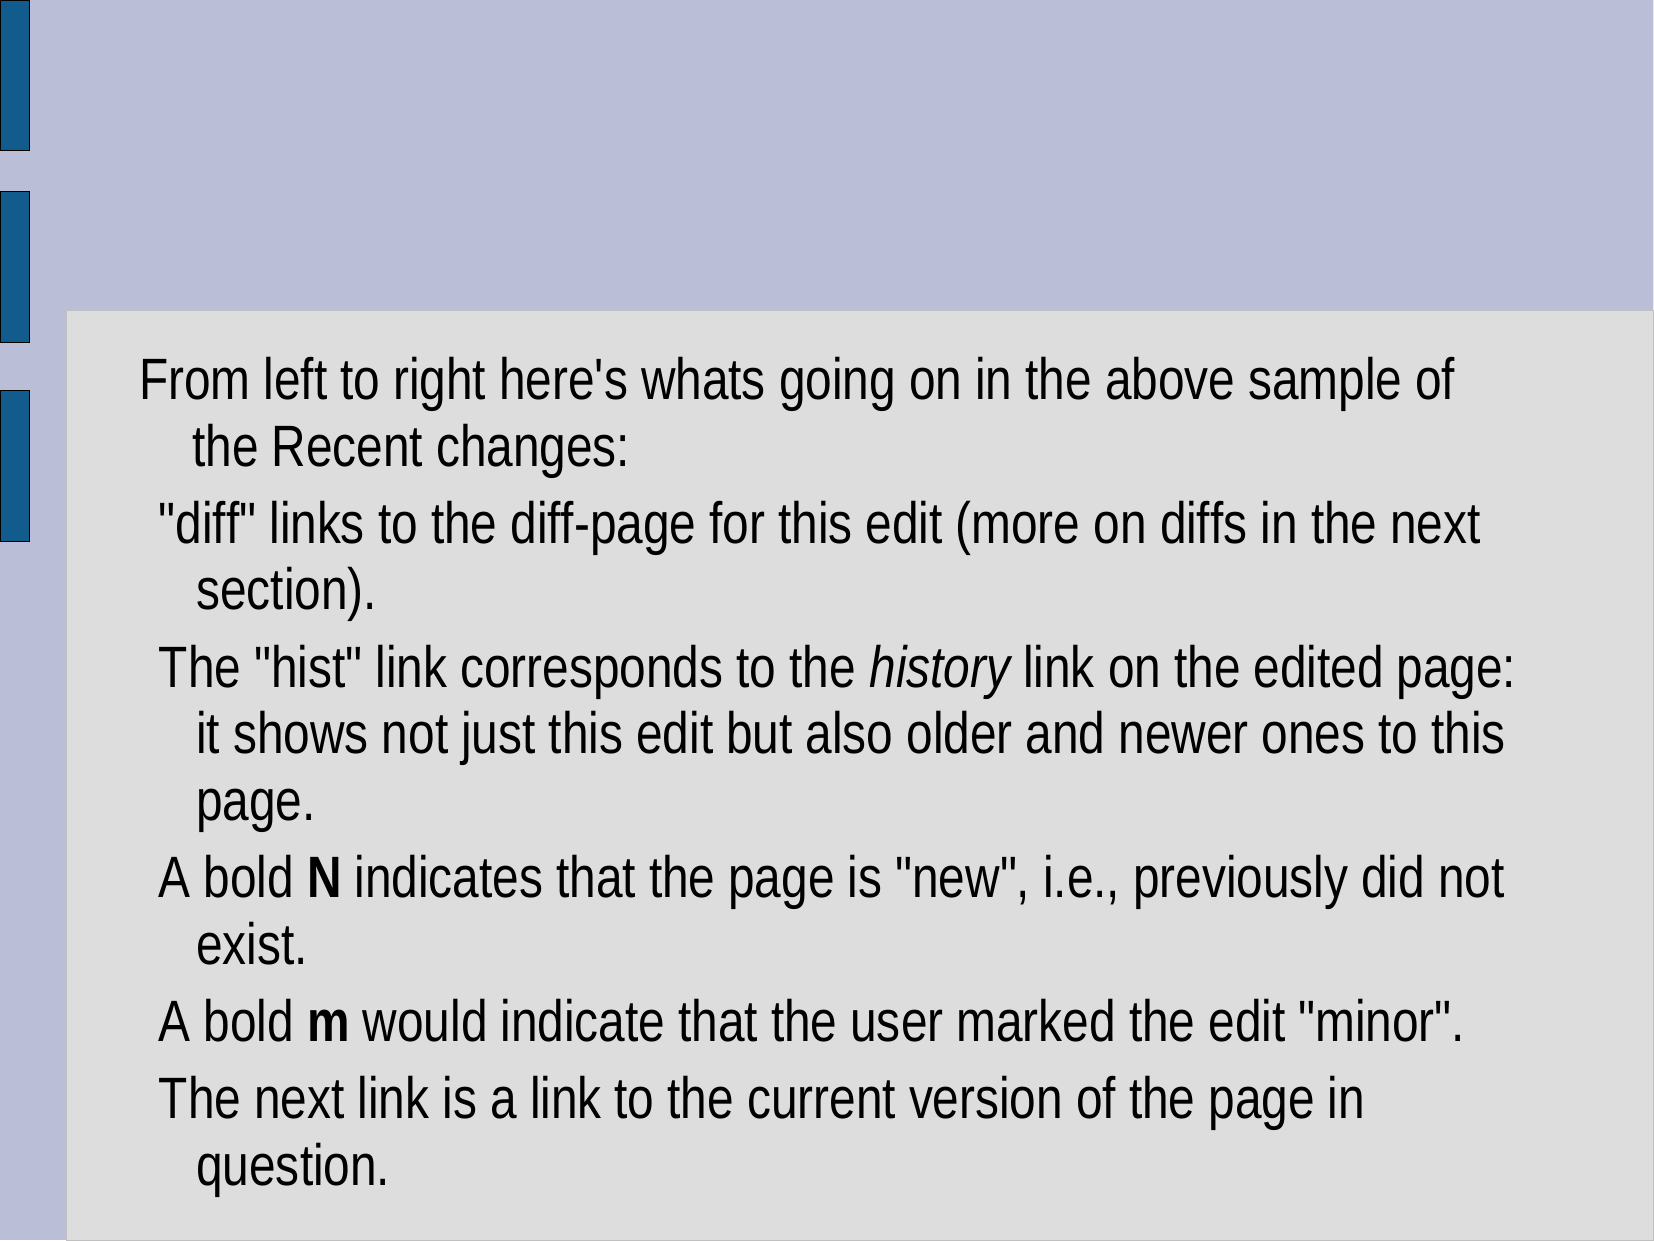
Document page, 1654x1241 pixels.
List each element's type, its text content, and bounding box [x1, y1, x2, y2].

list From left to right here's whats going on in the above sample of the Recent changes: "diff" links to the diff-page for this edit (more on diffs in the next section). The "hist" link corresponds to the history link on the edited page: it shows not just this edit but also older and newer ones to this page. A bold N indicates that the page is "new", i.e., previously did not exist. A bold m would indicate that the user marked the edit "minor". The next link is a link to the current version of the page in question. [121, 344, 1534, 1192]
